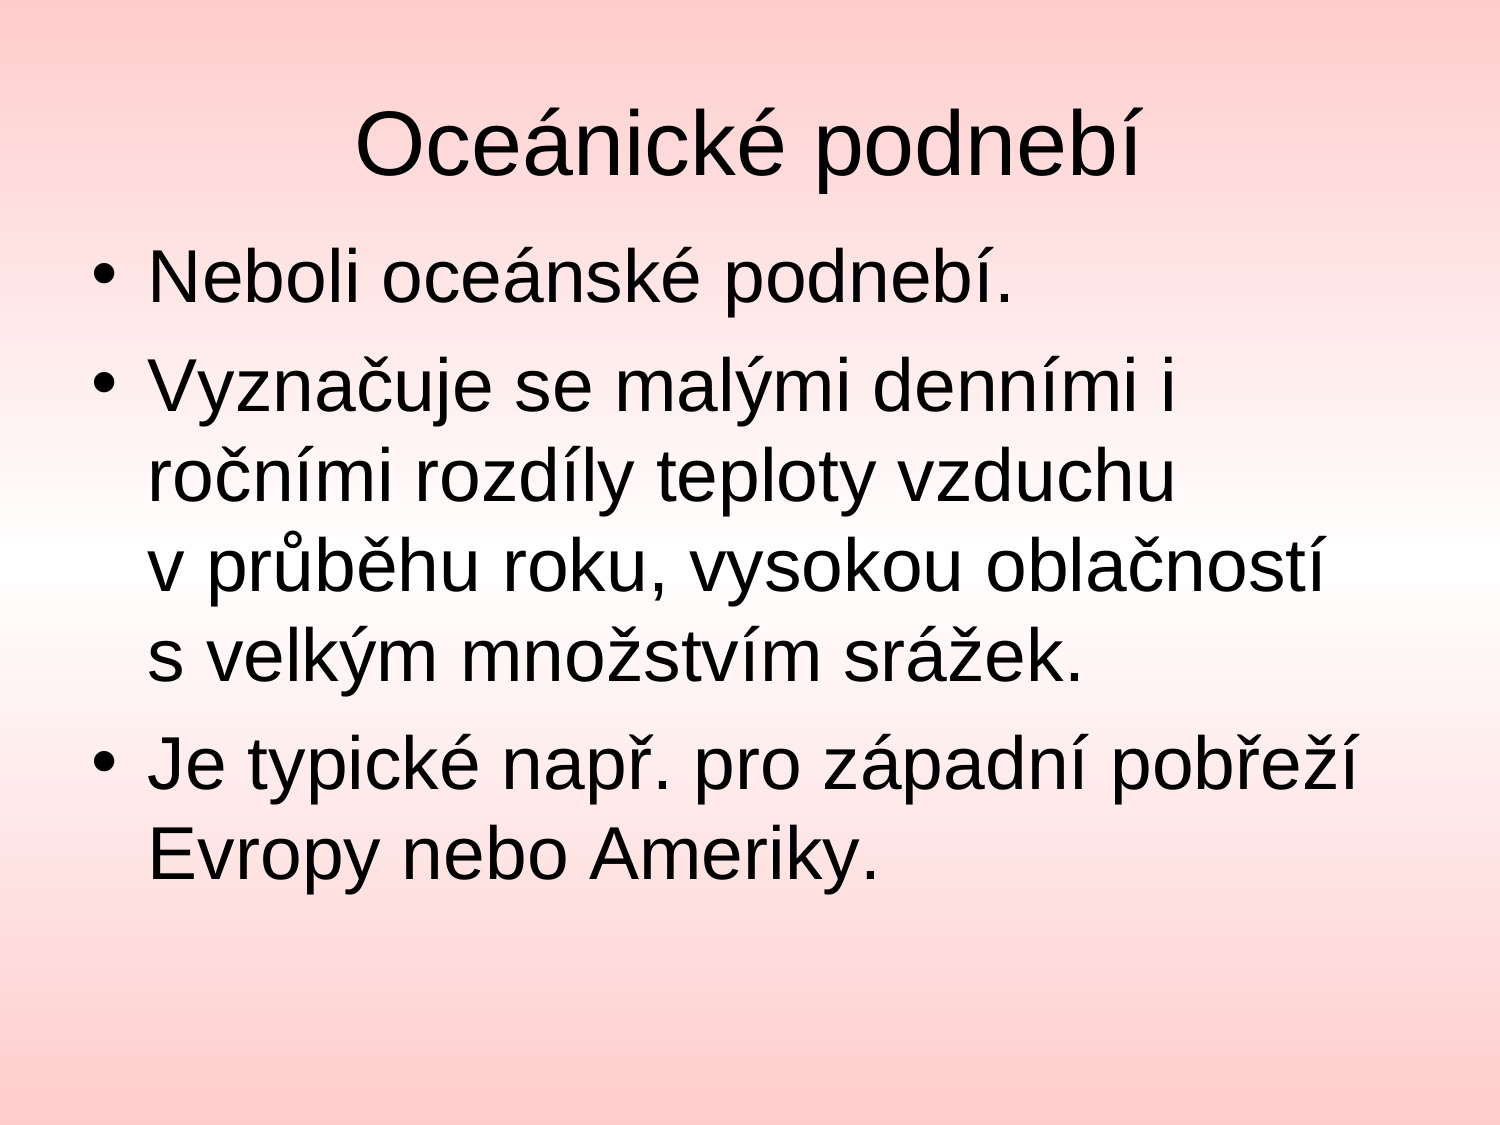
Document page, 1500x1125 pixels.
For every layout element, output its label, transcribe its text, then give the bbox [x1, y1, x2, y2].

title Oceánické podnebí [75, 45, 1426, 233]
list Neboli oceánské podnebí. Vyznačuje se malými denními i ročními rozdíly teploty vzduchu v průběhu roku, vysokou oblačností s velkým množstvím srážek. Je typické např. pro západní pobřeží Evropy nebo Ameriky. [76, 219, 1427, 1083]
